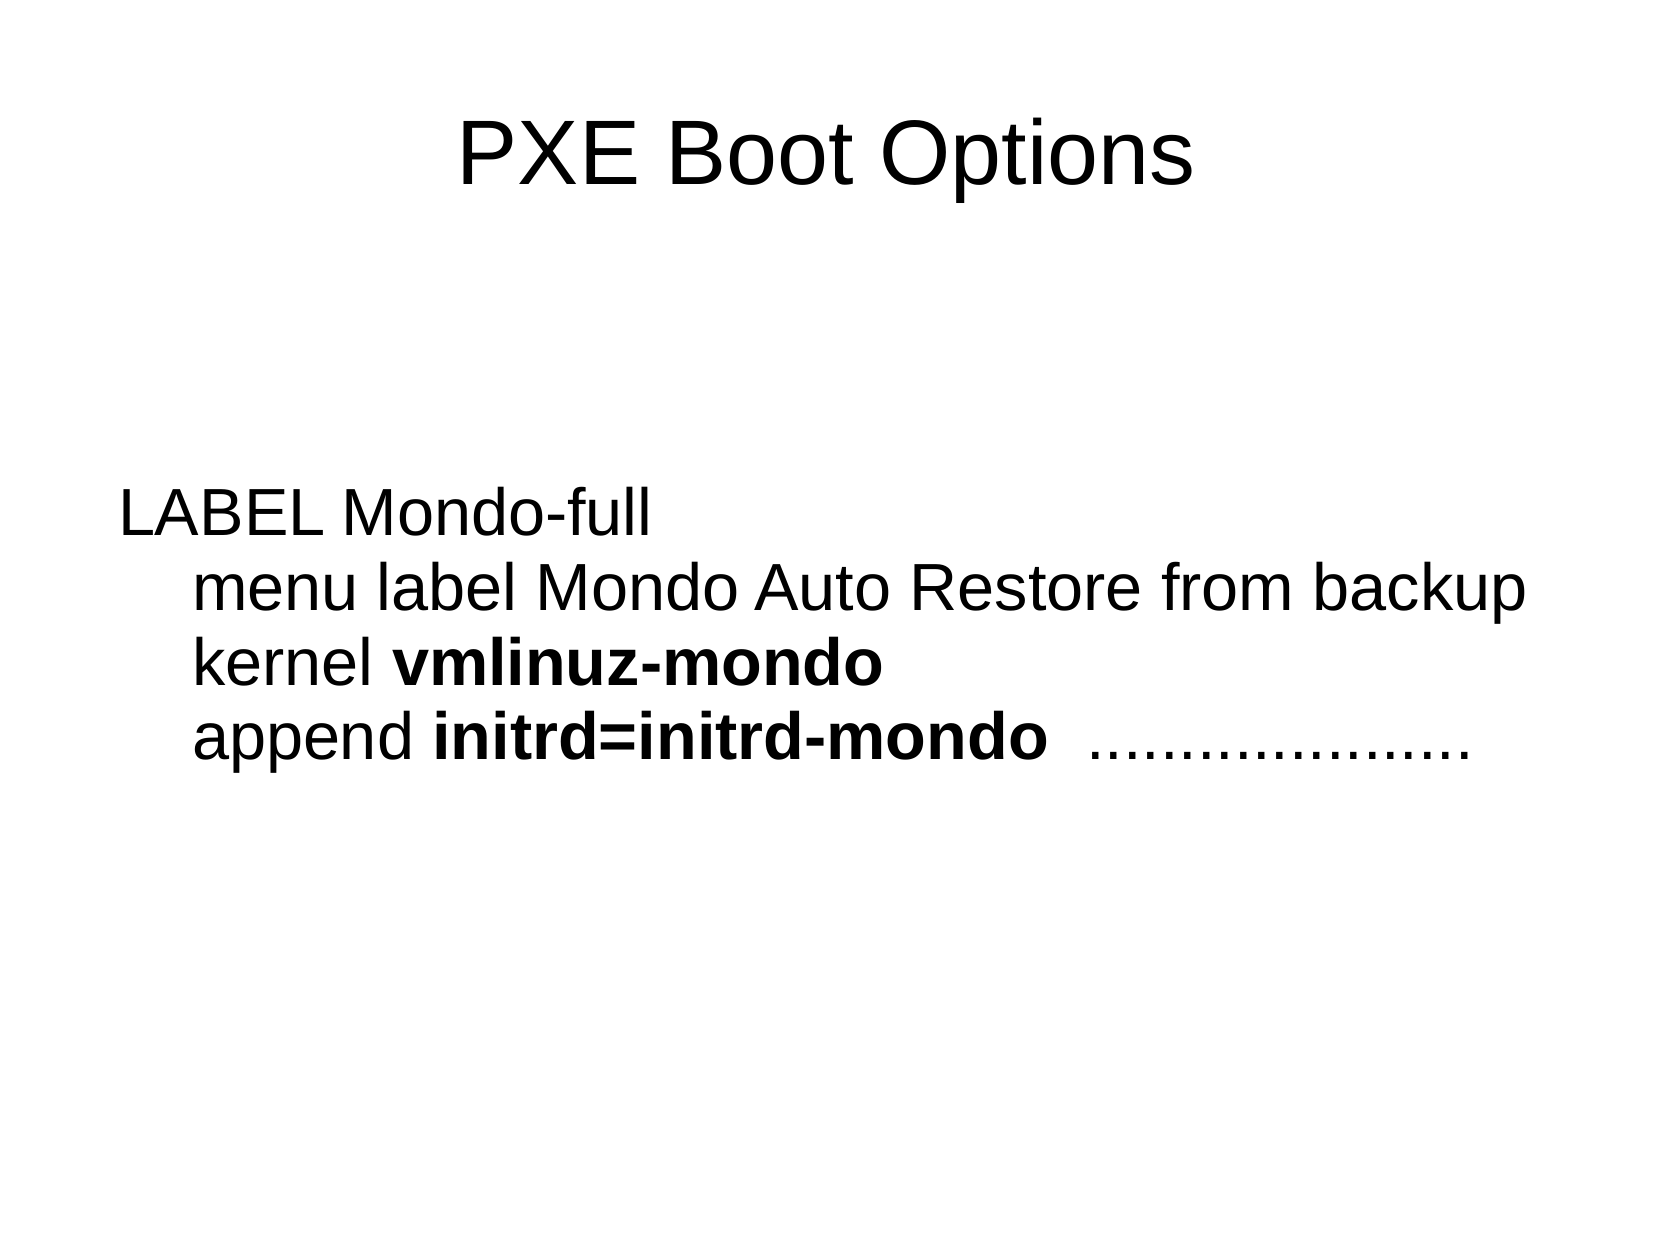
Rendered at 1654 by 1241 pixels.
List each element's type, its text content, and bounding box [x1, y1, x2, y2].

subtitle LABEL Mondo-full menu label Mondo Auto Restore from backup kernel vmlinuz-mondo append initrd=initrd-mondo ..................... [82, 290, 1571, 1109]
title PXE Boot Options [82, 56, 1571, 250]
